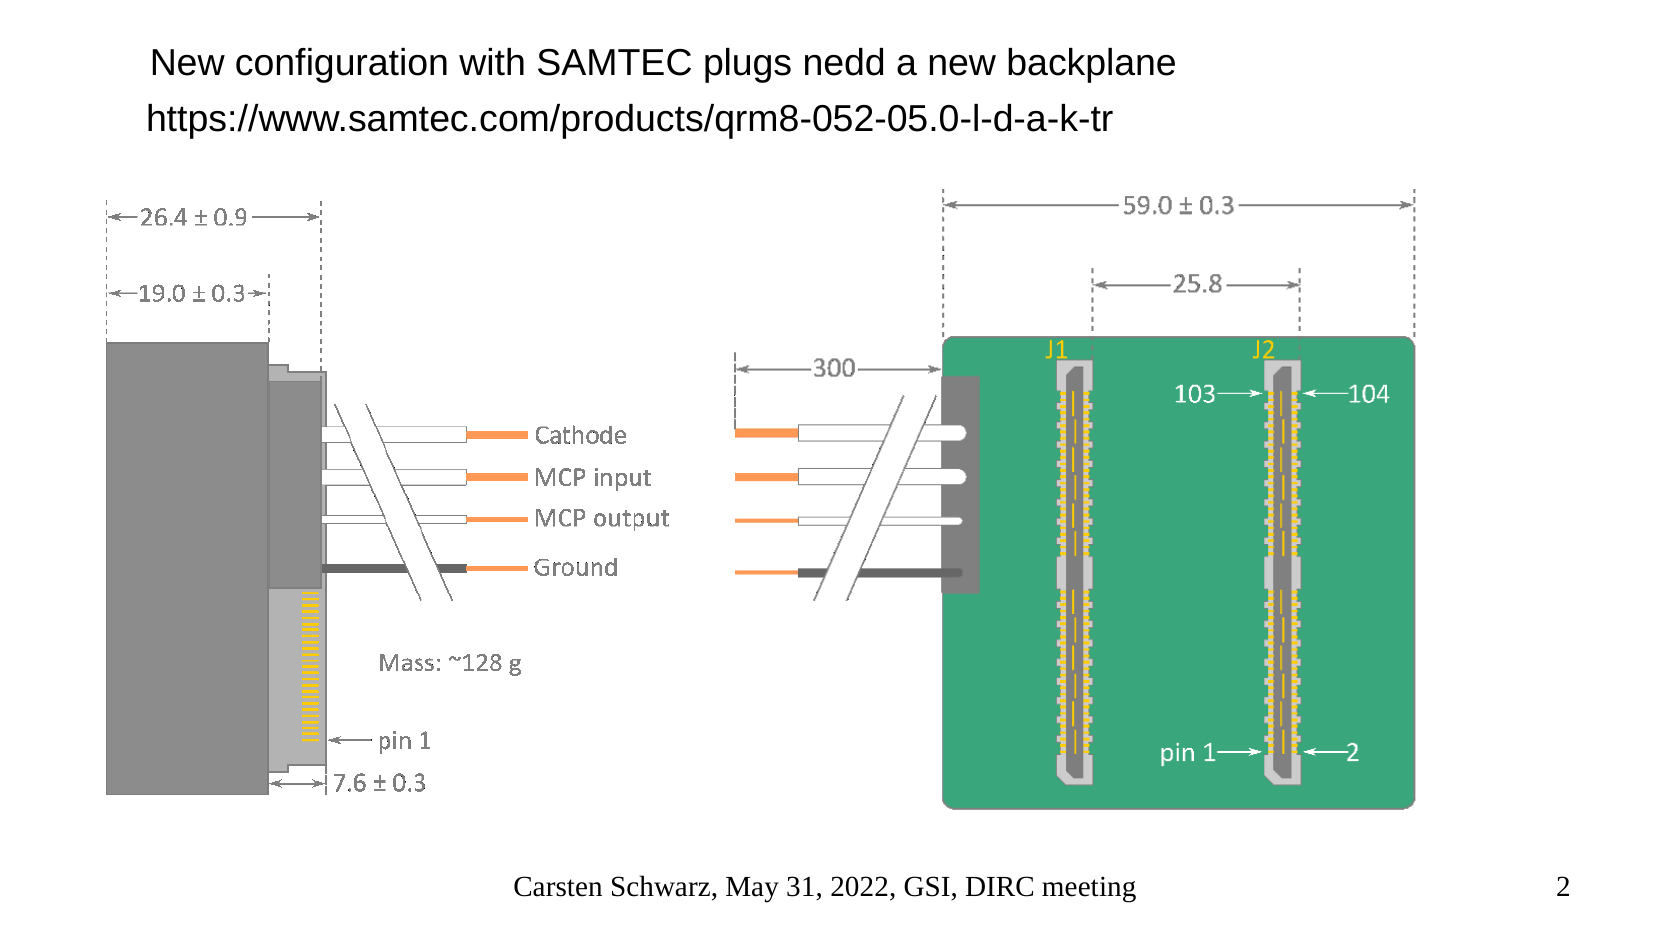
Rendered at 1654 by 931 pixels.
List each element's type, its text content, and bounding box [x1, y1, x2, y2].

picture [66, 192, 706, 796]
text_box [911, 81, 941, 152]
text_box New configuration with SAMTEC plugs nedd a new backplane [135, 33, 1213, 91]
text_box https://www.samtec.com/products/qrm8-052-05.0-l-d-a-k-tr [120, 90, 911, 148]
picture [734, 189, 1456, 823]
text_box https://www.samtec.com/products/qrm8-052-05.0-l-d-a-k-tr [941, 90, 1129, 148]
